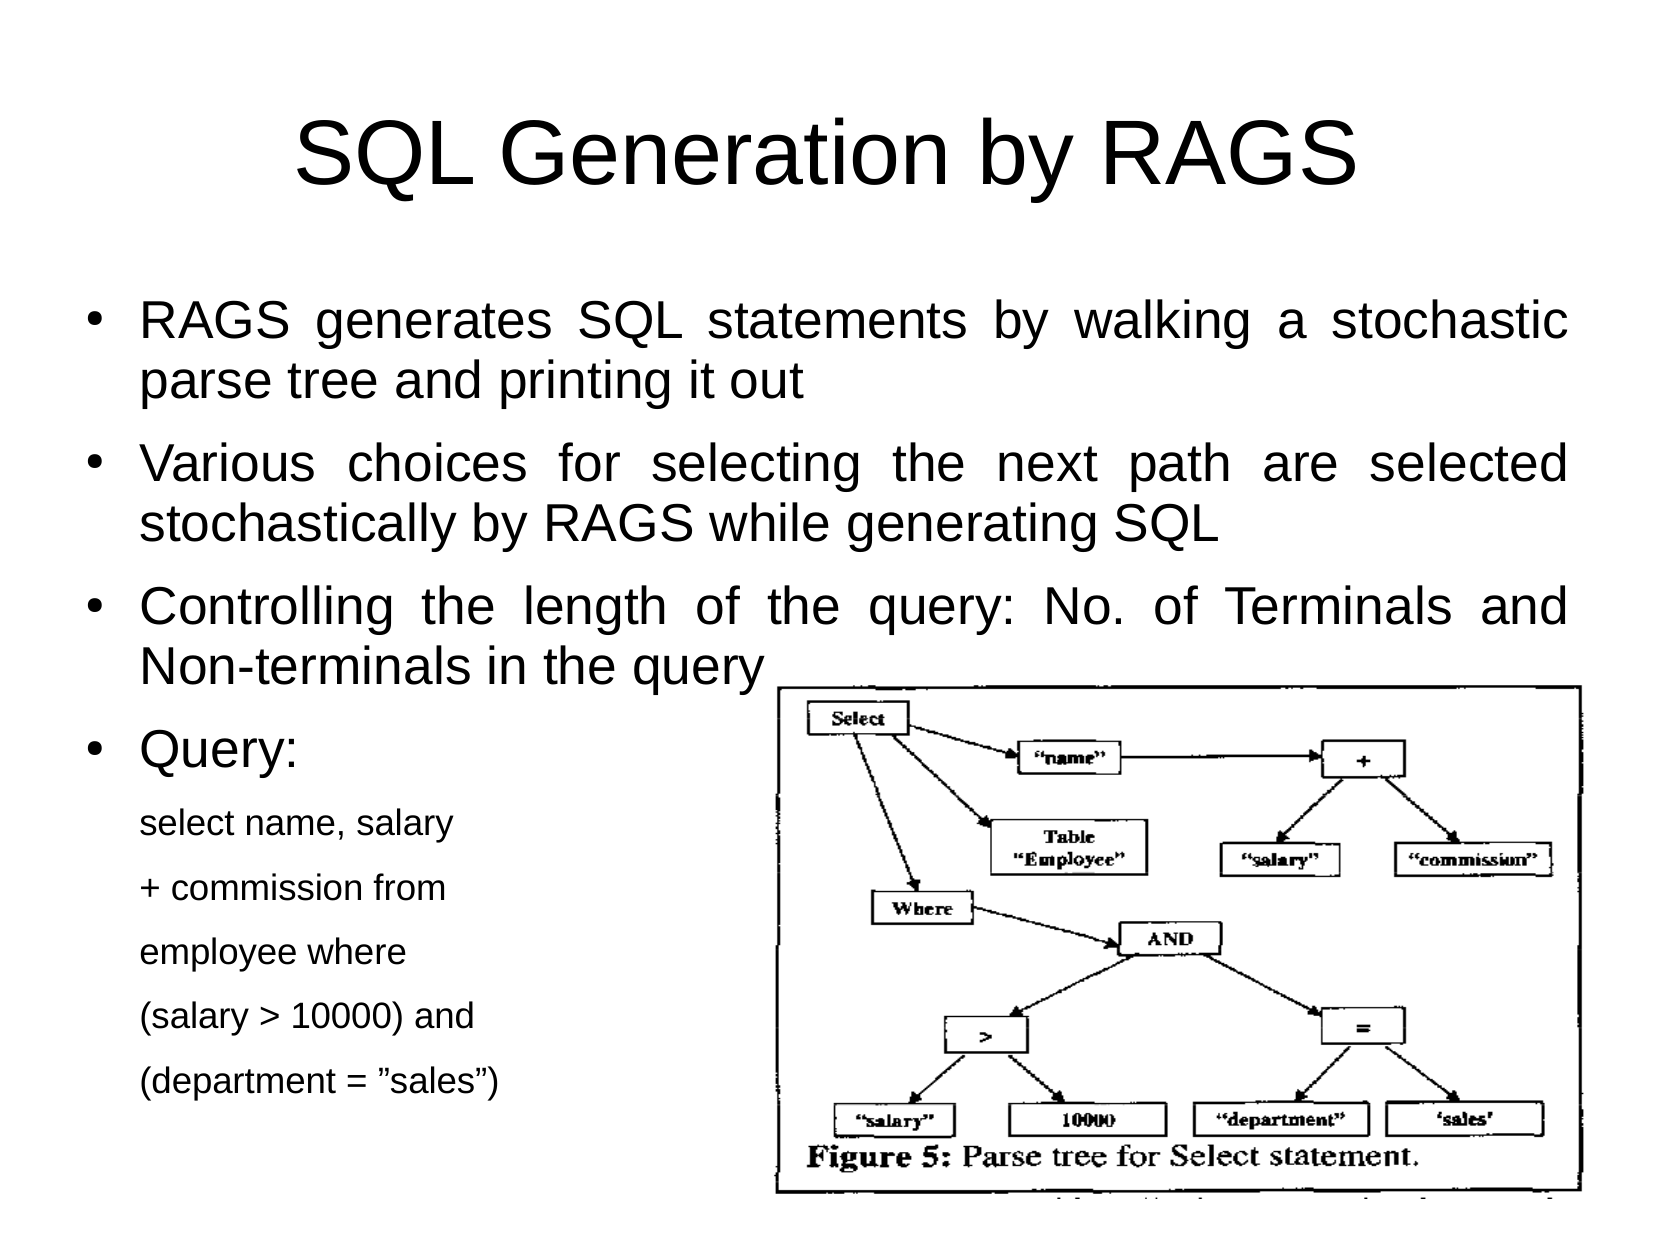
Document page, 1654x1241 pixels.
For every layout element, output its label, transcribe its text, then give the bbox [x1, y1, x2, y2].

picture [767, 679, 1594, 1199]
title SQL Generation by RAGS [82, 49, 1571, 257]
list RAGS generates SQL statements by walking a stochastic parse tree and printing it out Various choices for selecting the next path are selected stochastically by RAGS while generating SQL Controlling the length of the query: No. of Terminals and Non-terminals in the query Query: select name, salary + commission from employee where (salary > 10000) and (department = ”sales”) [82, 290, 1571, 1109]
